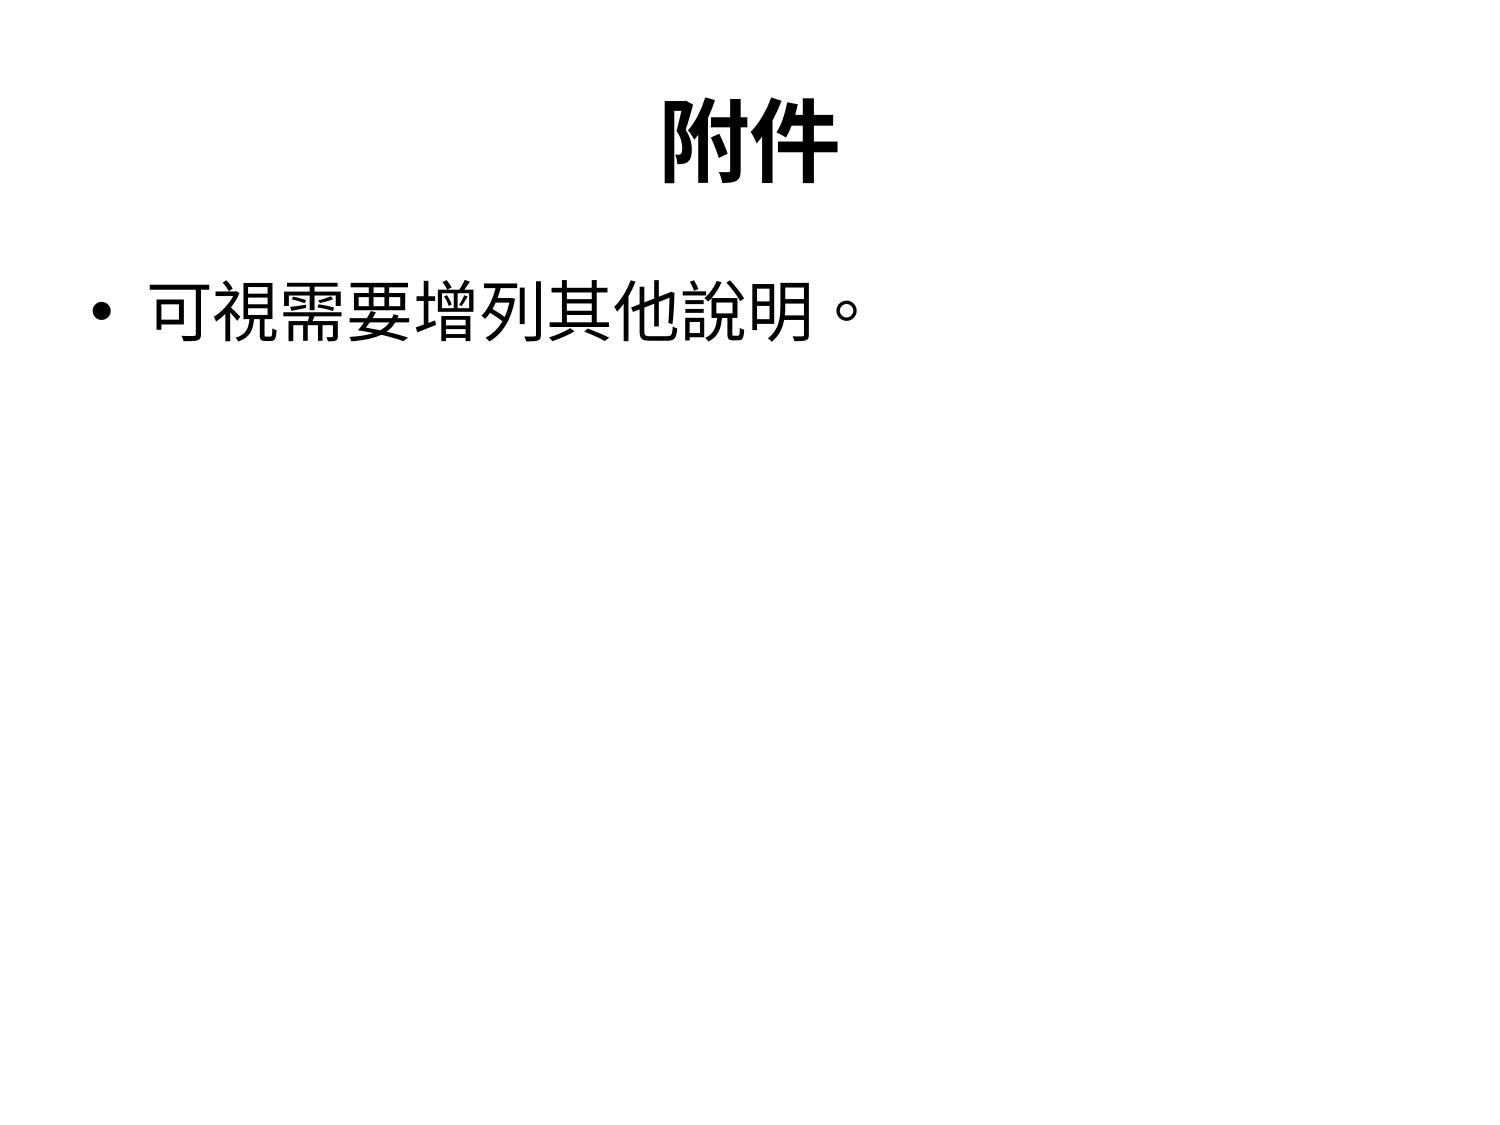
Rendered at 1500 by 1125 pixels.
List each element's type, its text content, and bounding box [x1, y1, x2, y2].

list 可視需要增列其他說明。 [75, 262, 1426, 1005]
title 附件 [75, 45, 1426, 233]
